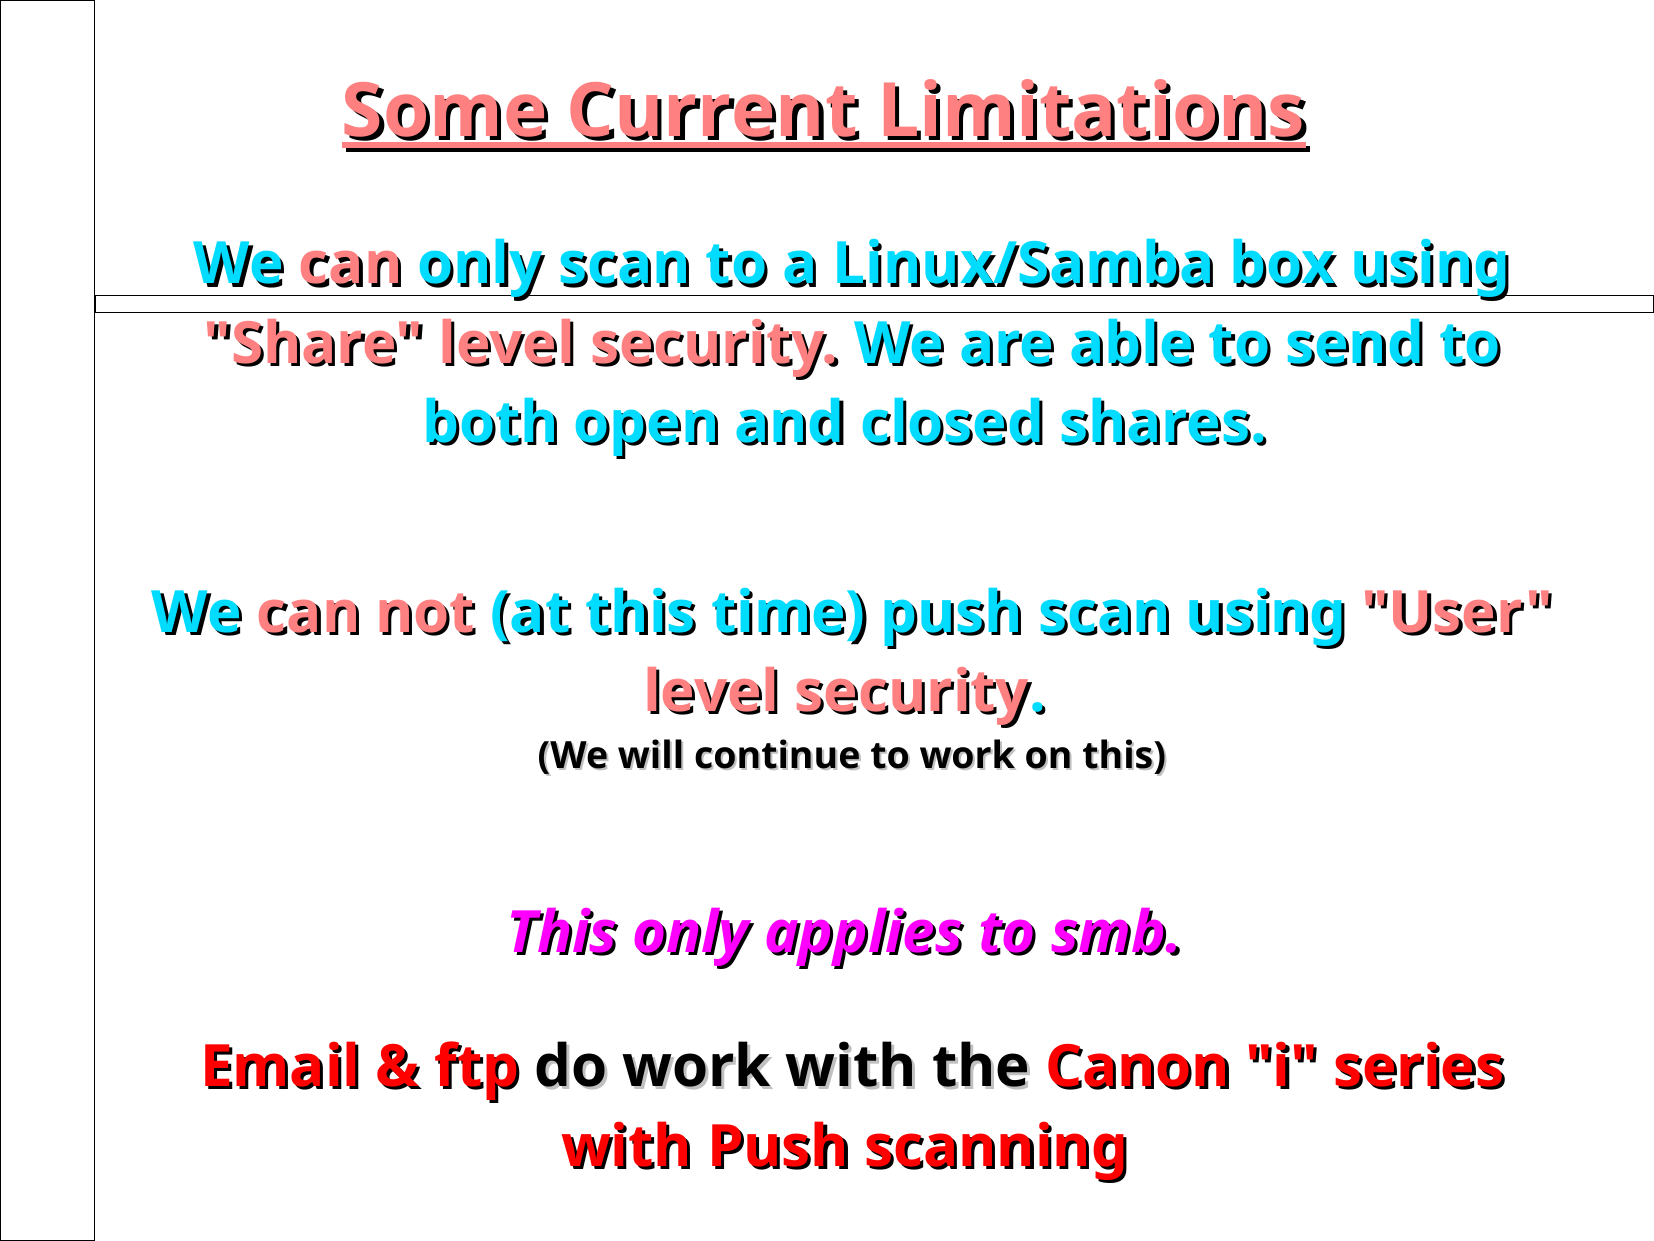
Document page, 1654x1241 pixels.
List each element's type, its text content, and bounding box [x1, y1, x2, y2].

text_box Some Current Limitations [11, 21, 1636, 194]
text_box We can only scan to a Linux/Samba box using "Share" level security. We are able to send to both open and closed shares. We can not (at this time) push scan using "User" level security. (We will continue to work on this) This only applies to smb. Email & ftp do work with the Canon "i" series with Push scanning [134, 221, 1570, 1189]
